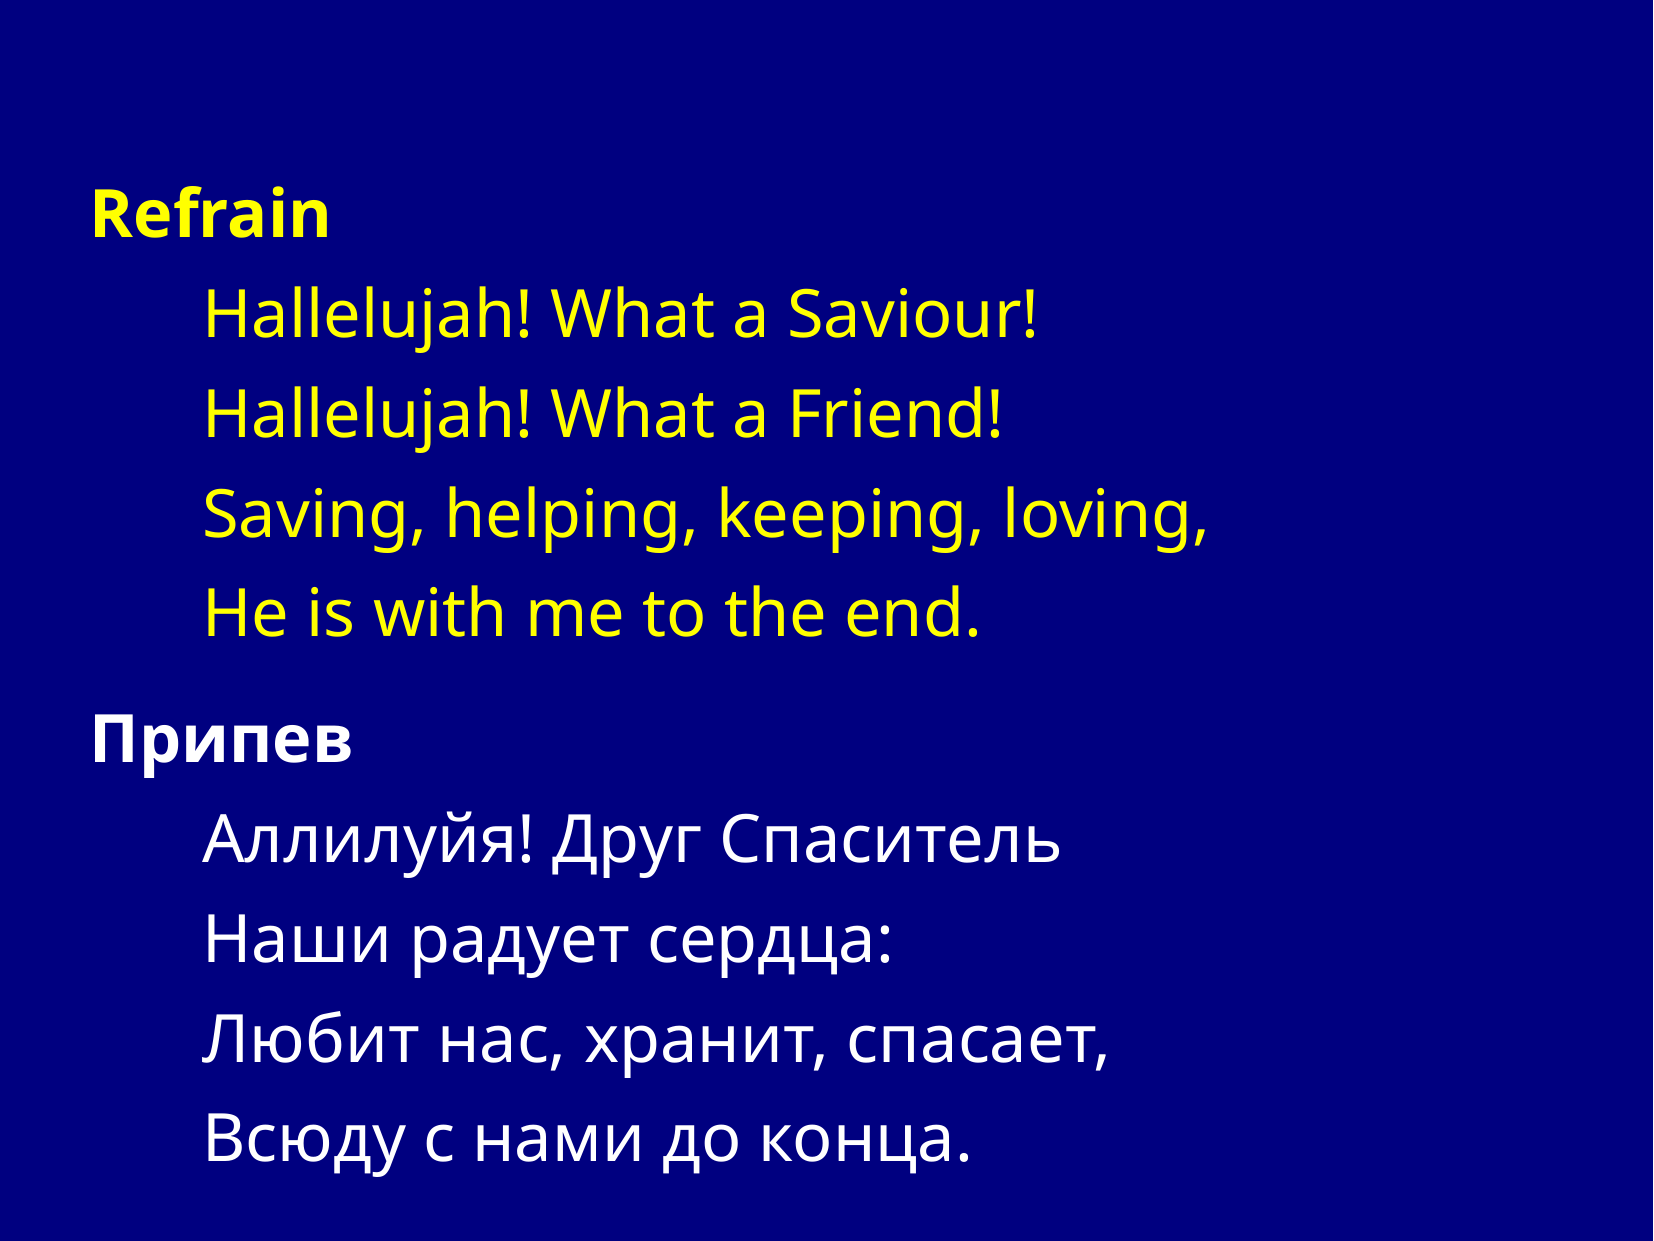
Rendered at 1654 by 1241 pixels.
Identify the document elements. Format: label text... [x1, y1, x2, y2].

text_box Refrain Hallelujah! What a Saviour! Hallelujah! What a Friend! Saving, helping, keeping, loving, He is with me to the end. [75, 150, 1576, 638]
text_box Припев Аллилуйя! Друг Спаситель Наши радует сердца: Любит нас, хранит, спасает, Всюду с нами до конца. [75, 675, 1576, 1163]
